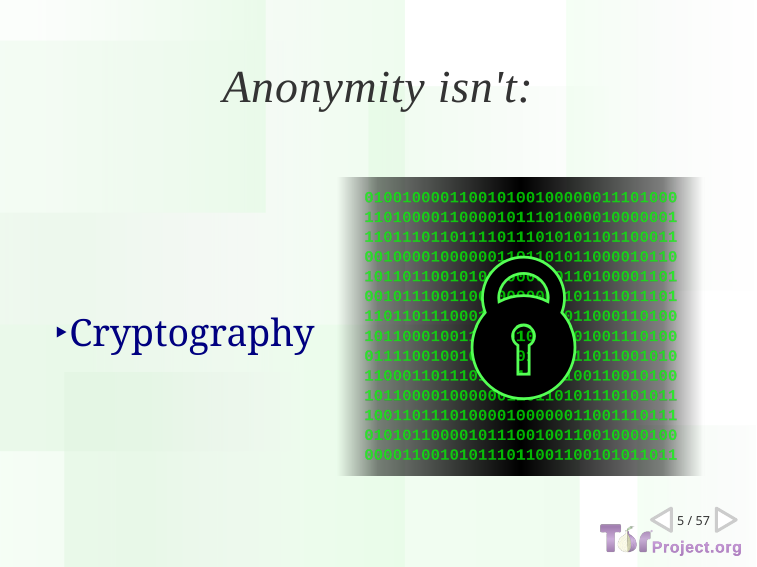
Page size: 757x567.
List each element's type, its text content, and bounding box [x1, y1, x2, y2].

text_box Cryptography [39, 181, 366, 482]
text_box Anonymity isn't: [0, 54, 756, 121]
picture [0, 0, 757, 567]
